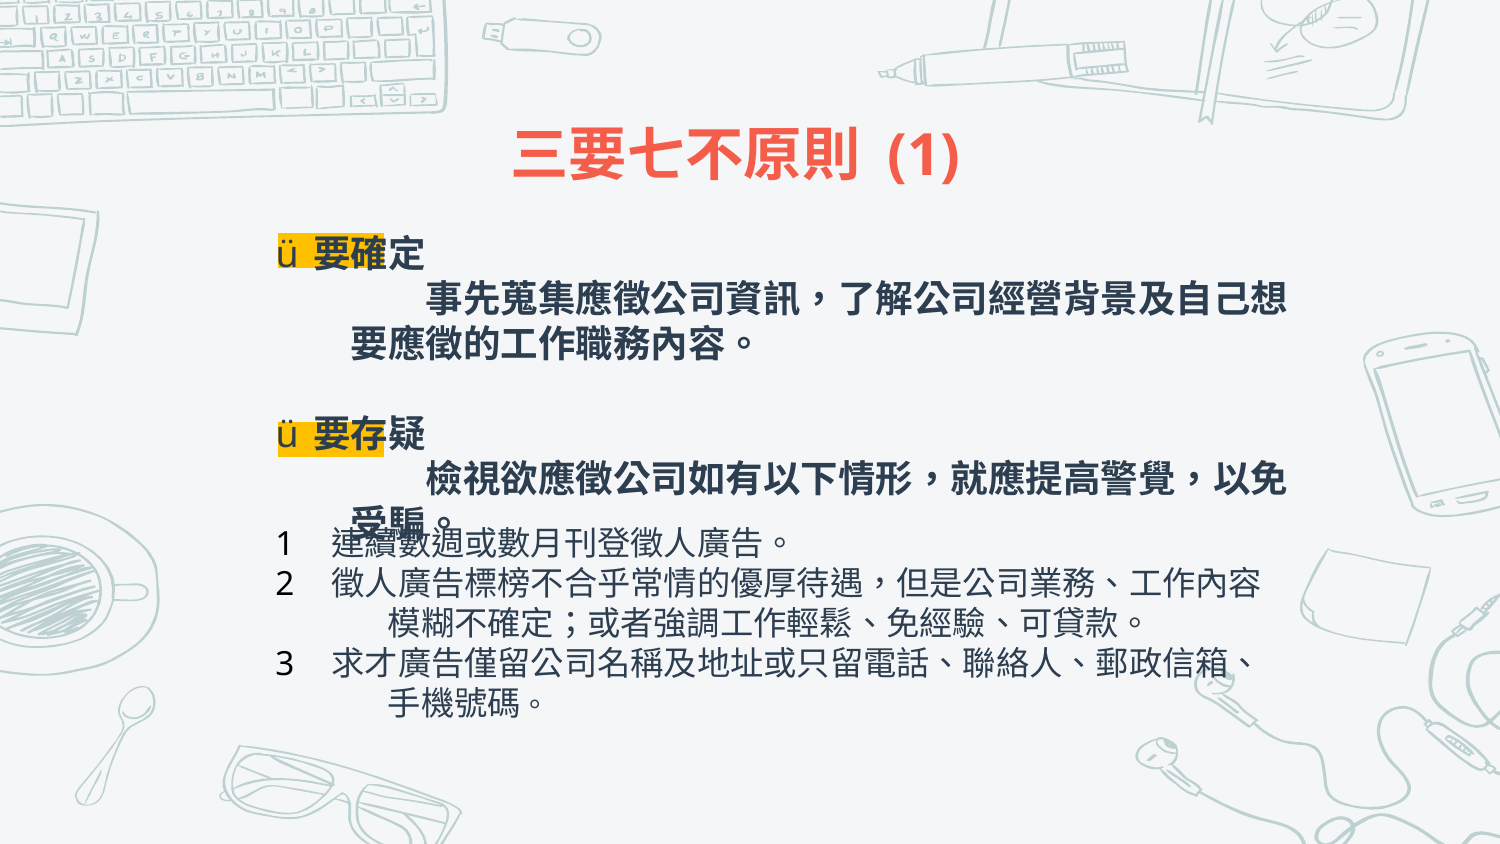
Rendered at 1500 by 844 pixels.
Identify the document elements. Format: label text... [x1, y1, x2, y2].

list 要確定 事先蒐集應徵公司資訊，了解公司經營背景及自己想要應徵的工作職務內容。 要存疑 檢視欲應徵公司如有以下情形，就應提高警覺，以免受騙。 [185, 215, 1315, 790]
title 三要七不原則 (1) [171, 102, 1300, 198]
text_box 連續數週或數月刊登徵人廣告。 徵人廣告標榜不合乎常情的優厚待遇，但是公司業務、工作內容模糊不確定；或者強調工作輕鬆、免經驗、可貸款。 求才廣告僅留公司名稱及地址或只留電話、聯絡人、郵政信箱、手機號碼。 [260, 514, 1300, 732]
